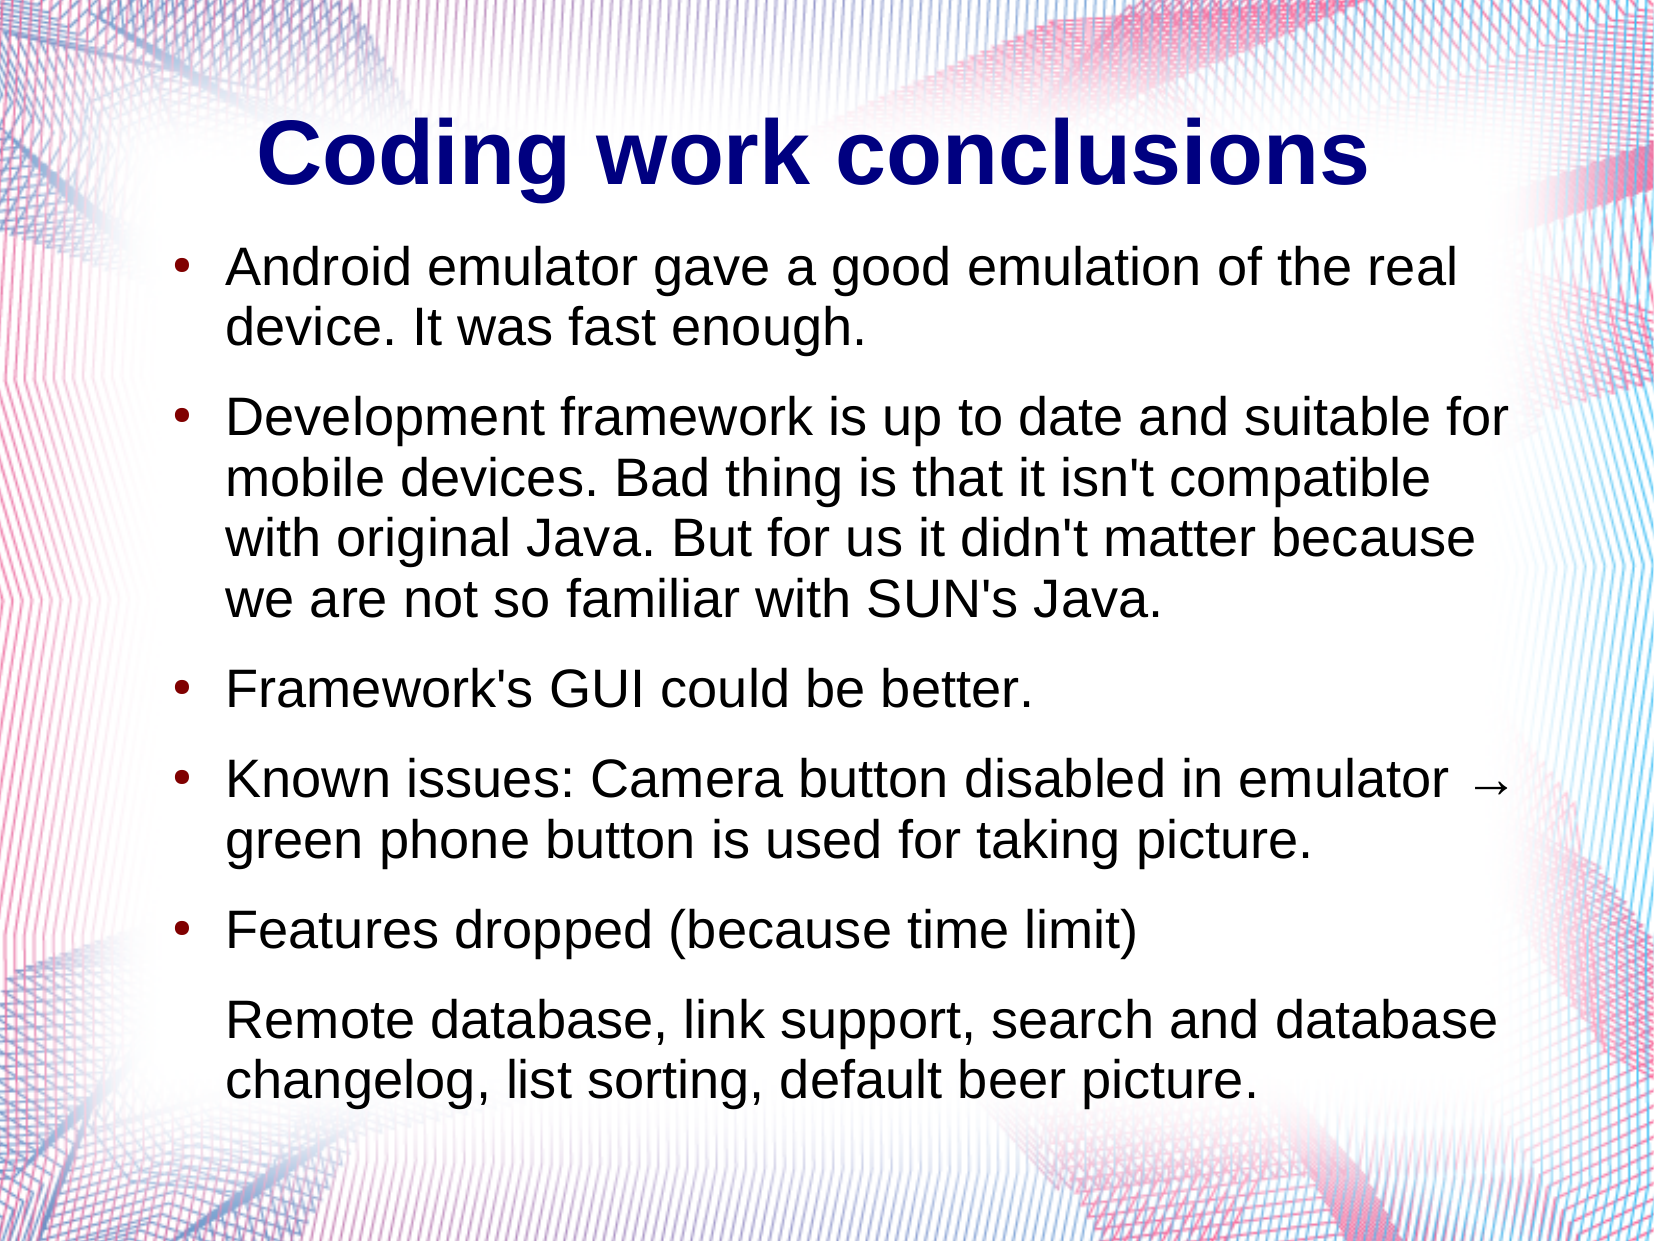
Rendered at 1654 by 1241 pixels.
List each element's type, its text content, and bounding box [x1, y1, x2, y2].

picture [0, 0, 1654, 1241]
list Android emulator gave a good emulation of the real device. It was fast enough. Development framework is up to date and suitable for mobile devices. Bad thing is that it isn't compatible with original Java. But for us it didn't matter because we are not so familiar with SUN's Java. Framework's GUI could be better. Known issues: Camera button disabled in emulator → green phone button is used for taking picture. Features dropped (because time limit) Remote database, link support, search and database changelog, list sorting, default beer picture. [154, 236, 1536, 1111]
title Coding work conclusions [82, 49, 1571, 257]
